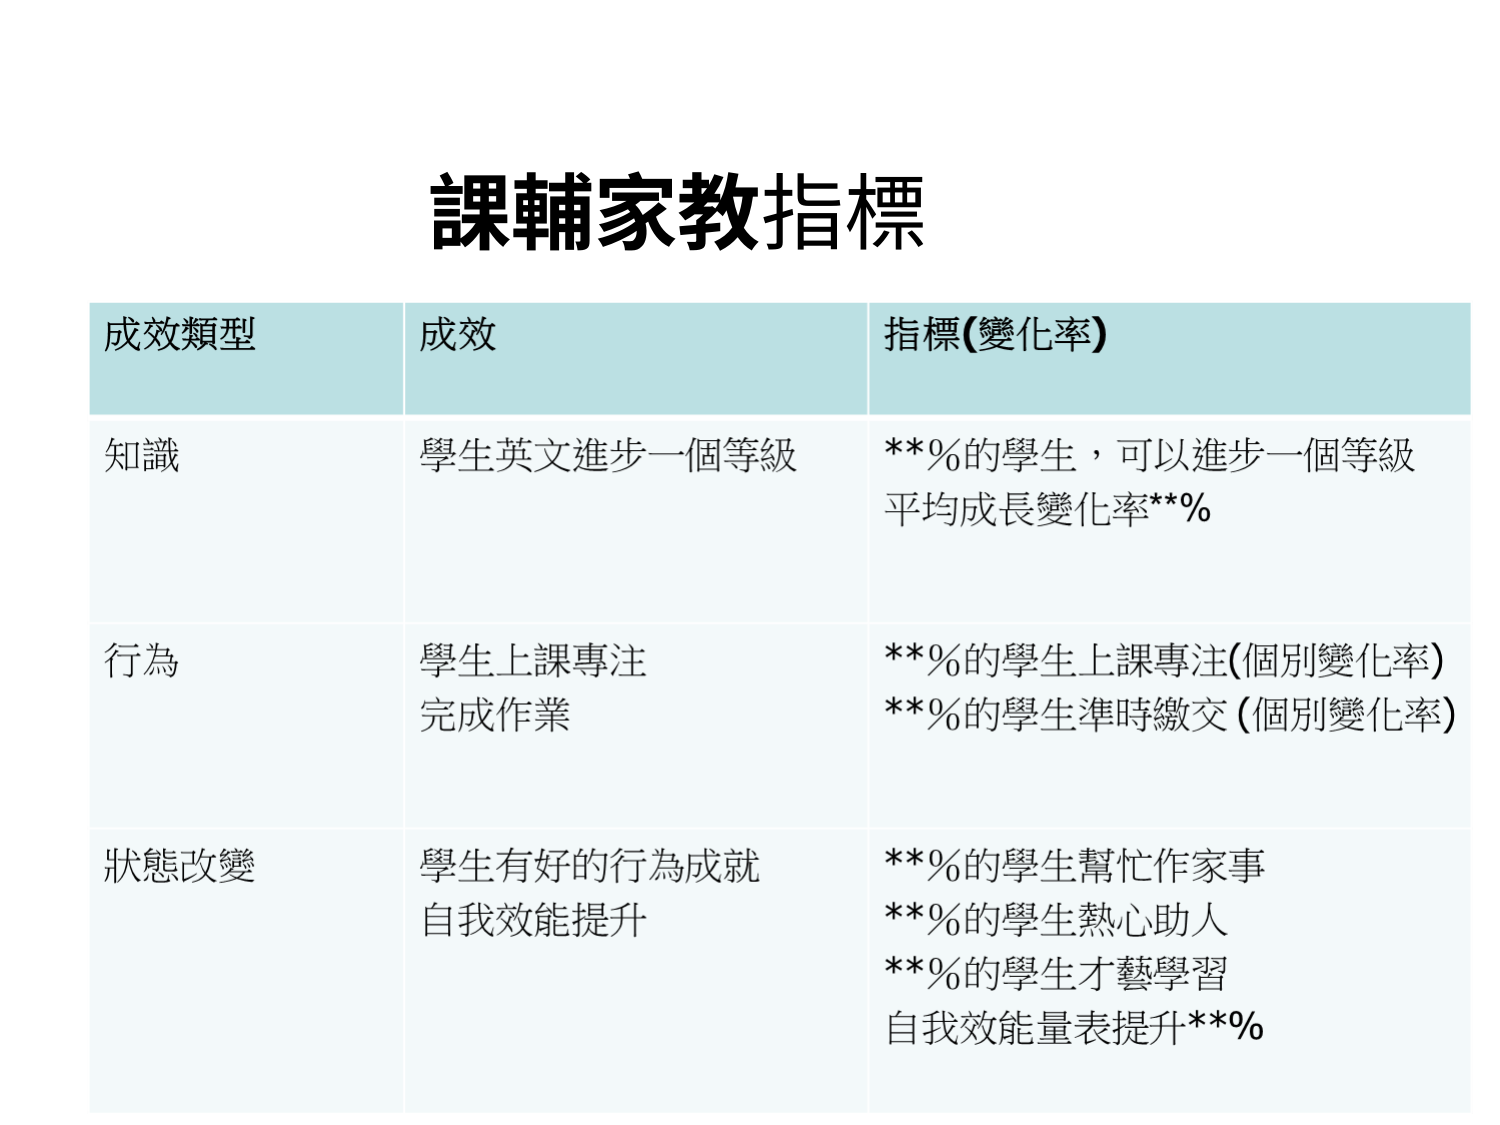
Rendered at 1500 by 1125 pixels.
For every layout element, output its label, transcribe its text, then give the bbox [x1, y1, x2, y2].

title 課輔家教指標 [40, 152, 1316, 268]
picture [80, 296, 1479, 1115]
